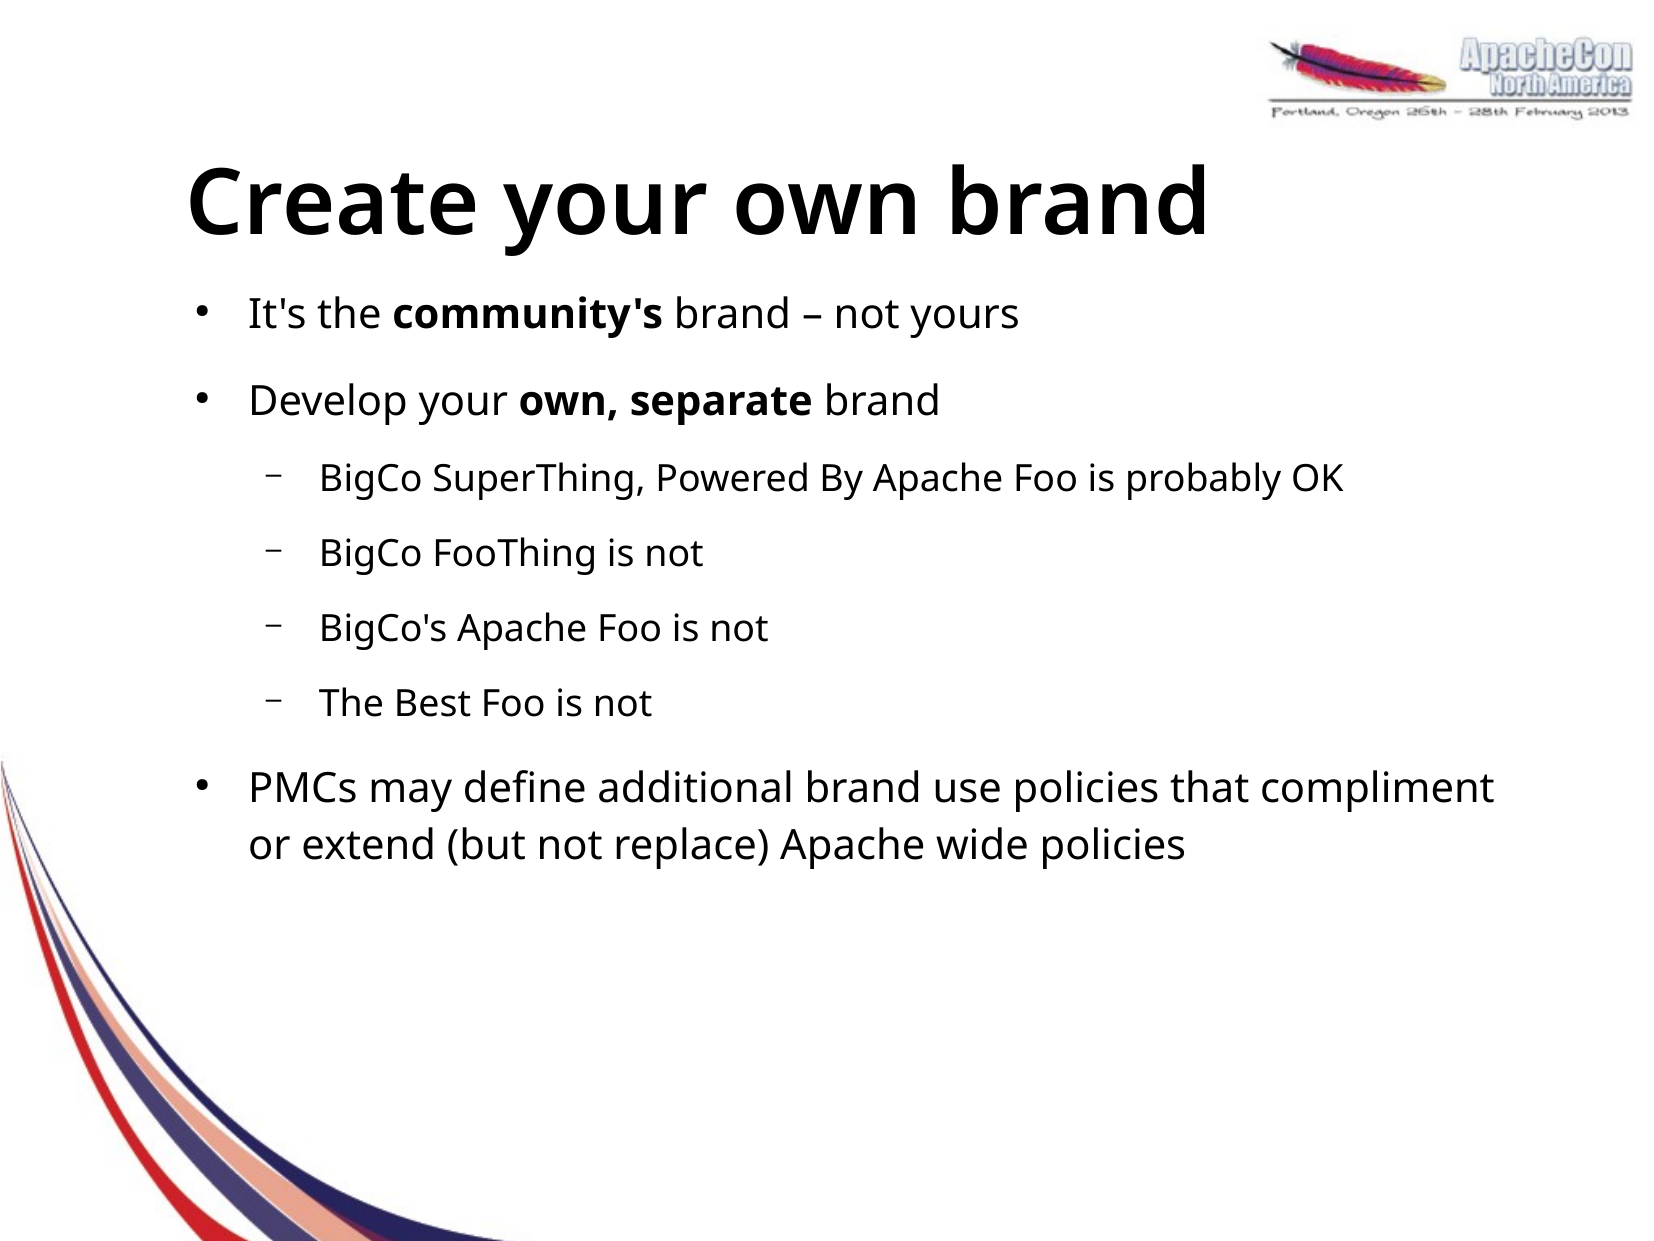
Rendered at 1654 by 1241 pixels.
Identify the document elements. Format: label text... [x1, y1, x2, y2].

picture [0, 0, 1654, 1241]
title Create your own brand [177, 134, 1536, 262]
list It's the community's brand – not yours Develop your own, separate brand BigCo SuperThing, Powered By Apache Foo is probably OK BigCo FooThing is not BigCo's Apache Foo is not The Best Foo is not PMCs may define additional brand use policies that compliment or extend (but not replace) Apache wide policies [177, 283, 1536, 1004]
